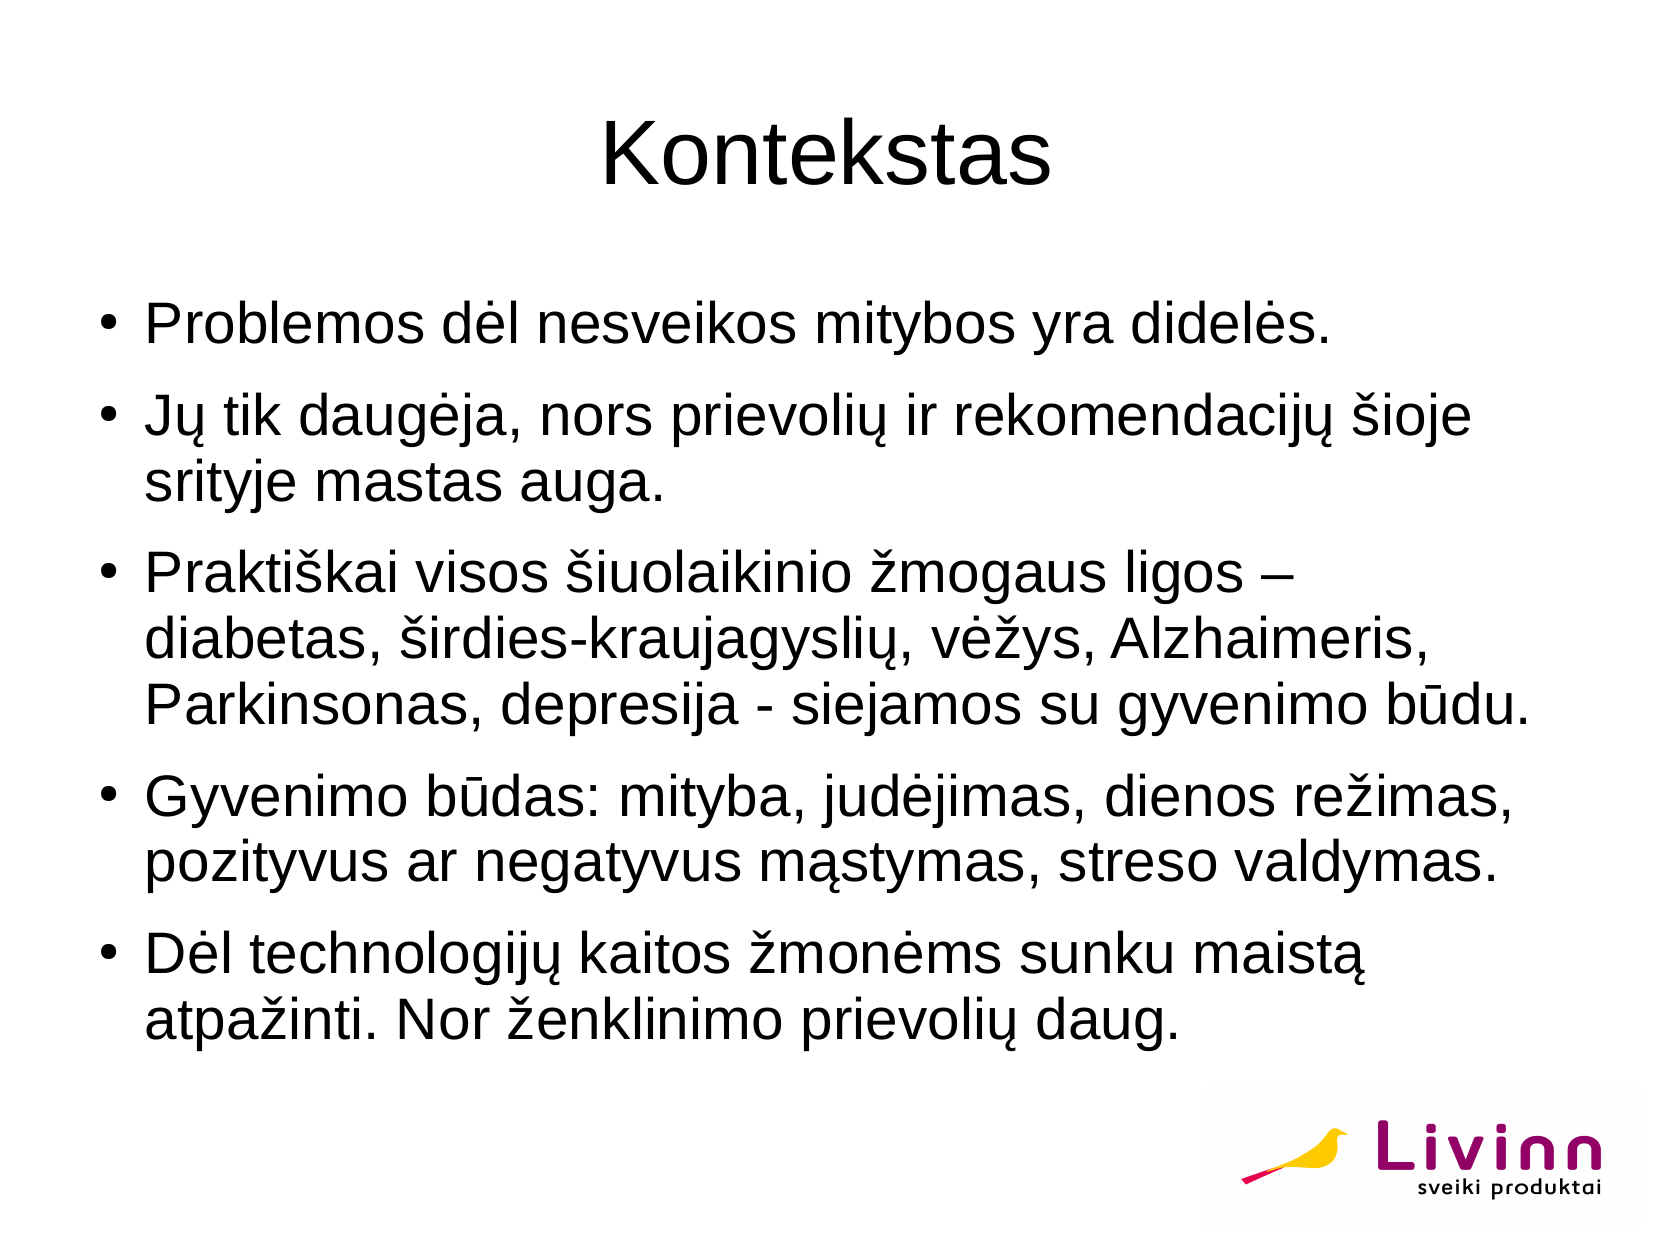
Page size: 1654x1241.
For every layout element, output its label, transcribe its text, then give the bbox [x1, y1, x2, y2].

list Problemos dėl nesveikos mitybos yra didelės. Jų tik daugėja, nors prievolių ir rekomendacijų šioje srityje mastas auga. Praktiškai visos šiuolaikinio žmogaus ligos – diabetas, širdies-kraujagyslių, vėžys, Alzhaimeris, Parkinsonas, depresija - siejamos su gyvenimo būdu. Gyvenimo būdas: mityba, judėjimas, dienos režimas, pozityvus ar negatyvus mąstymas, streso valdymas. Dėl technologijų kaitos žmonėms sunku maistą atpažinti. Nor ženklinimo prievolių daug. [82, 290, 1538, 1099]
picture [1204, 1086, 1642, 1229]
title Kontekstas [82, 49, 1571, 257]
